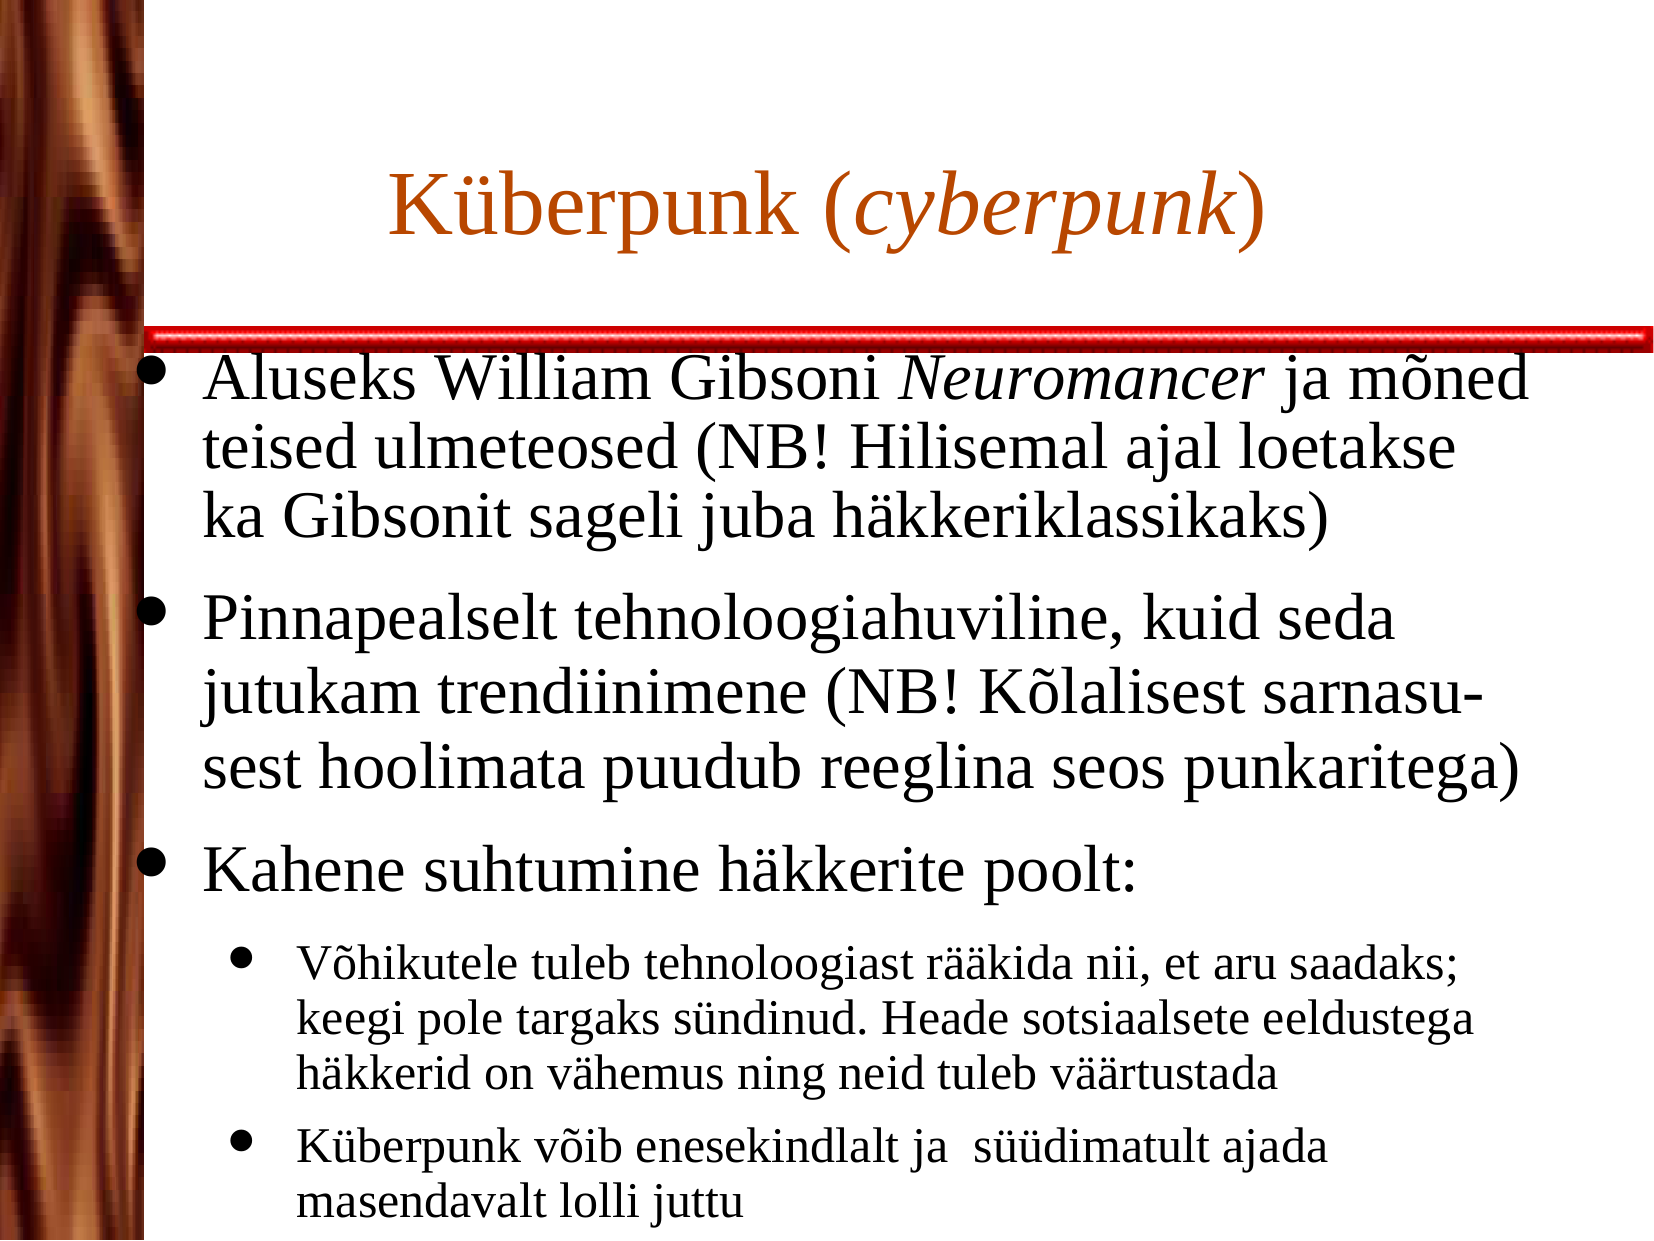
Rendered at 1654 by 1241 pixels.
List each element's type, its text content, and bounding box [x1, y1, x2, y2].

title Küberpunk (cyberpunk) [121, 102, 1534, 310]
list Aluseks William Gibsoni Neuromancer ja mõned teised ulmeteosed (NB! Hilisemal ajal loetakse ka Gibsonit sageli juba häkkeriklassikaks) Pinnapealselt tehnoloogiahuviline, kuid seda jutukam trendiinimene (NB! Kõlalisest sarnasu-sest hoolimata puudub reeglina seos punkaritega) Kahene suhtumine häkkerite poolt: Võhikutele tuleb tehnoloogiast rääkida nii, et aru saadaks; keegi pole targaks sündinud. Heade sotsiaalsete eeldustega häkkerid on vähemus ning neid tuleb väärtustada Küberpunk võib enesekindlalt ja süüdimatult ajada masendavalt lolli juttu [121, 344, 1534, 1234]
picture [0, 0, 1654, 1240]
